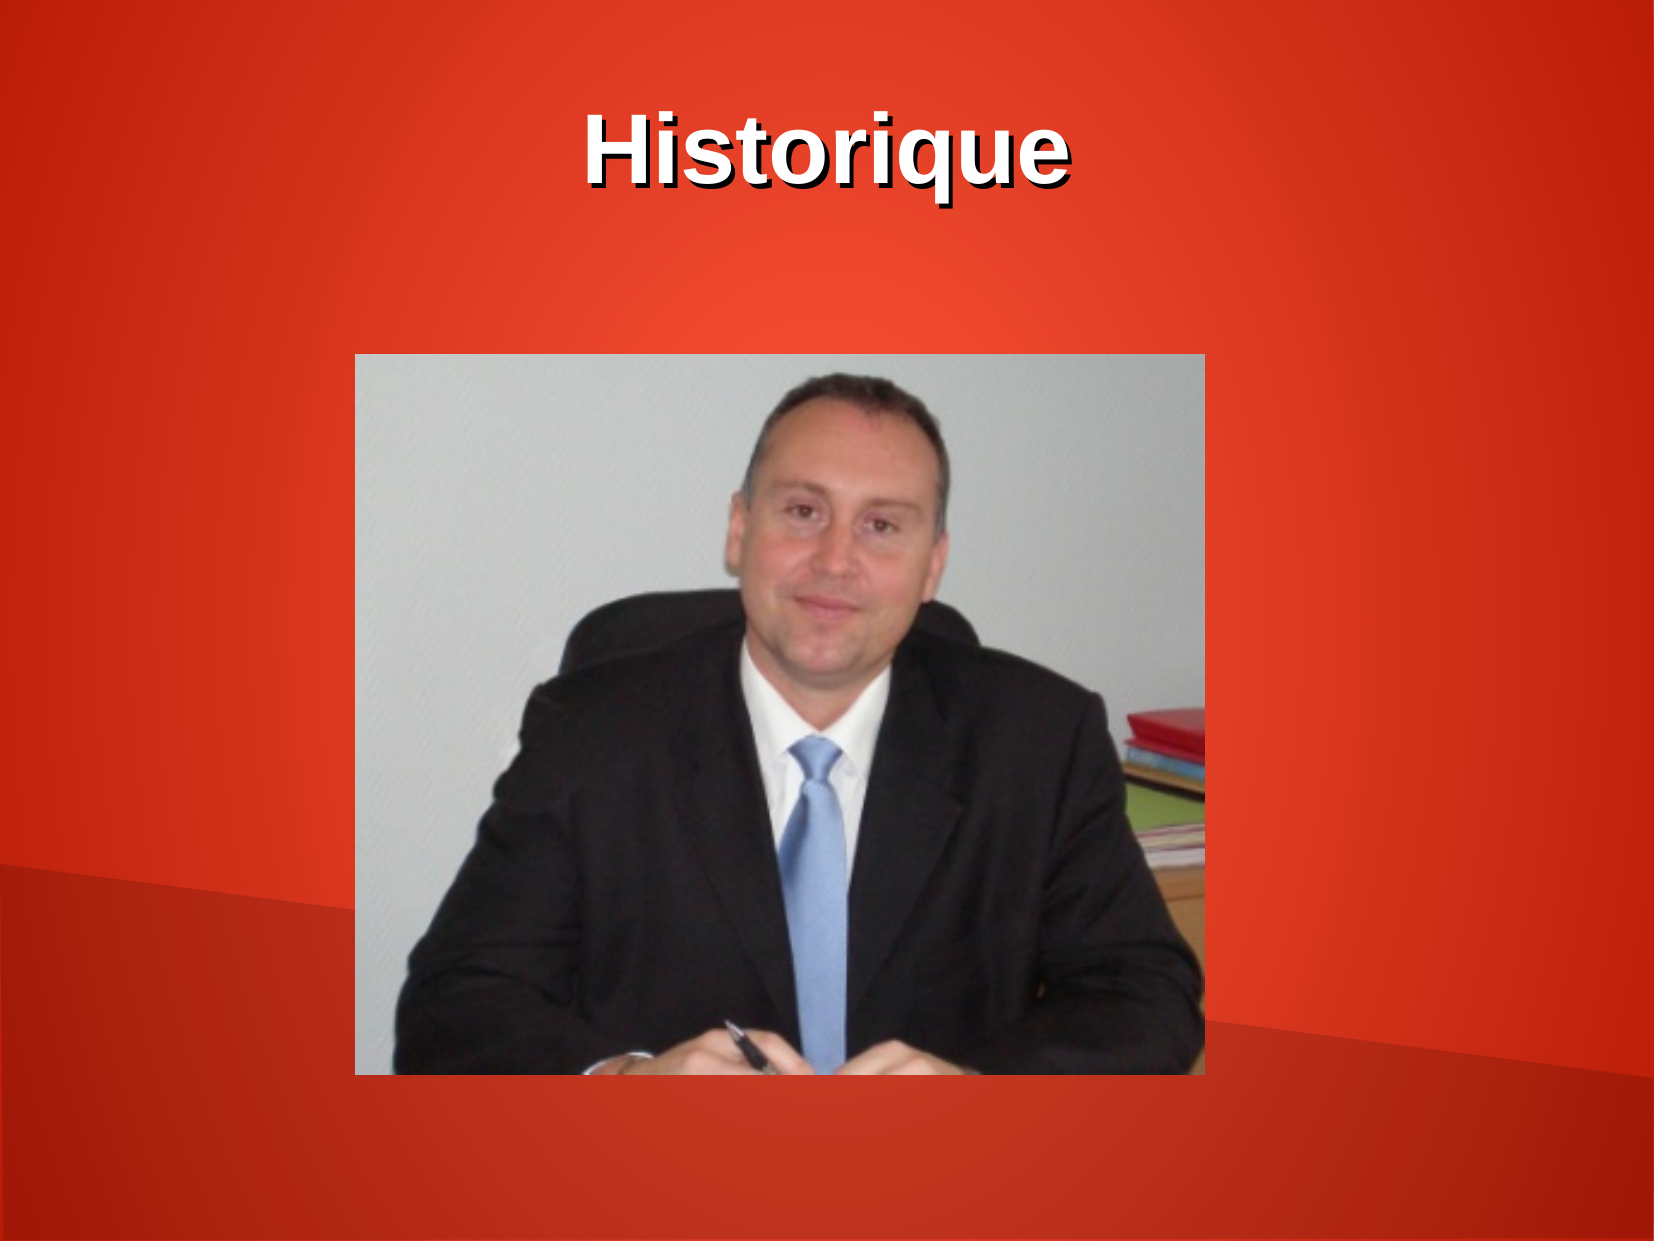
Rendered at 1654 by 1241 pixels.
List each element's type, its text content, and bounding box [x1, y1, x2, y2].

picture [355, 354, 1205, 1075]
title Historique [82, 47, 1571, 252]
